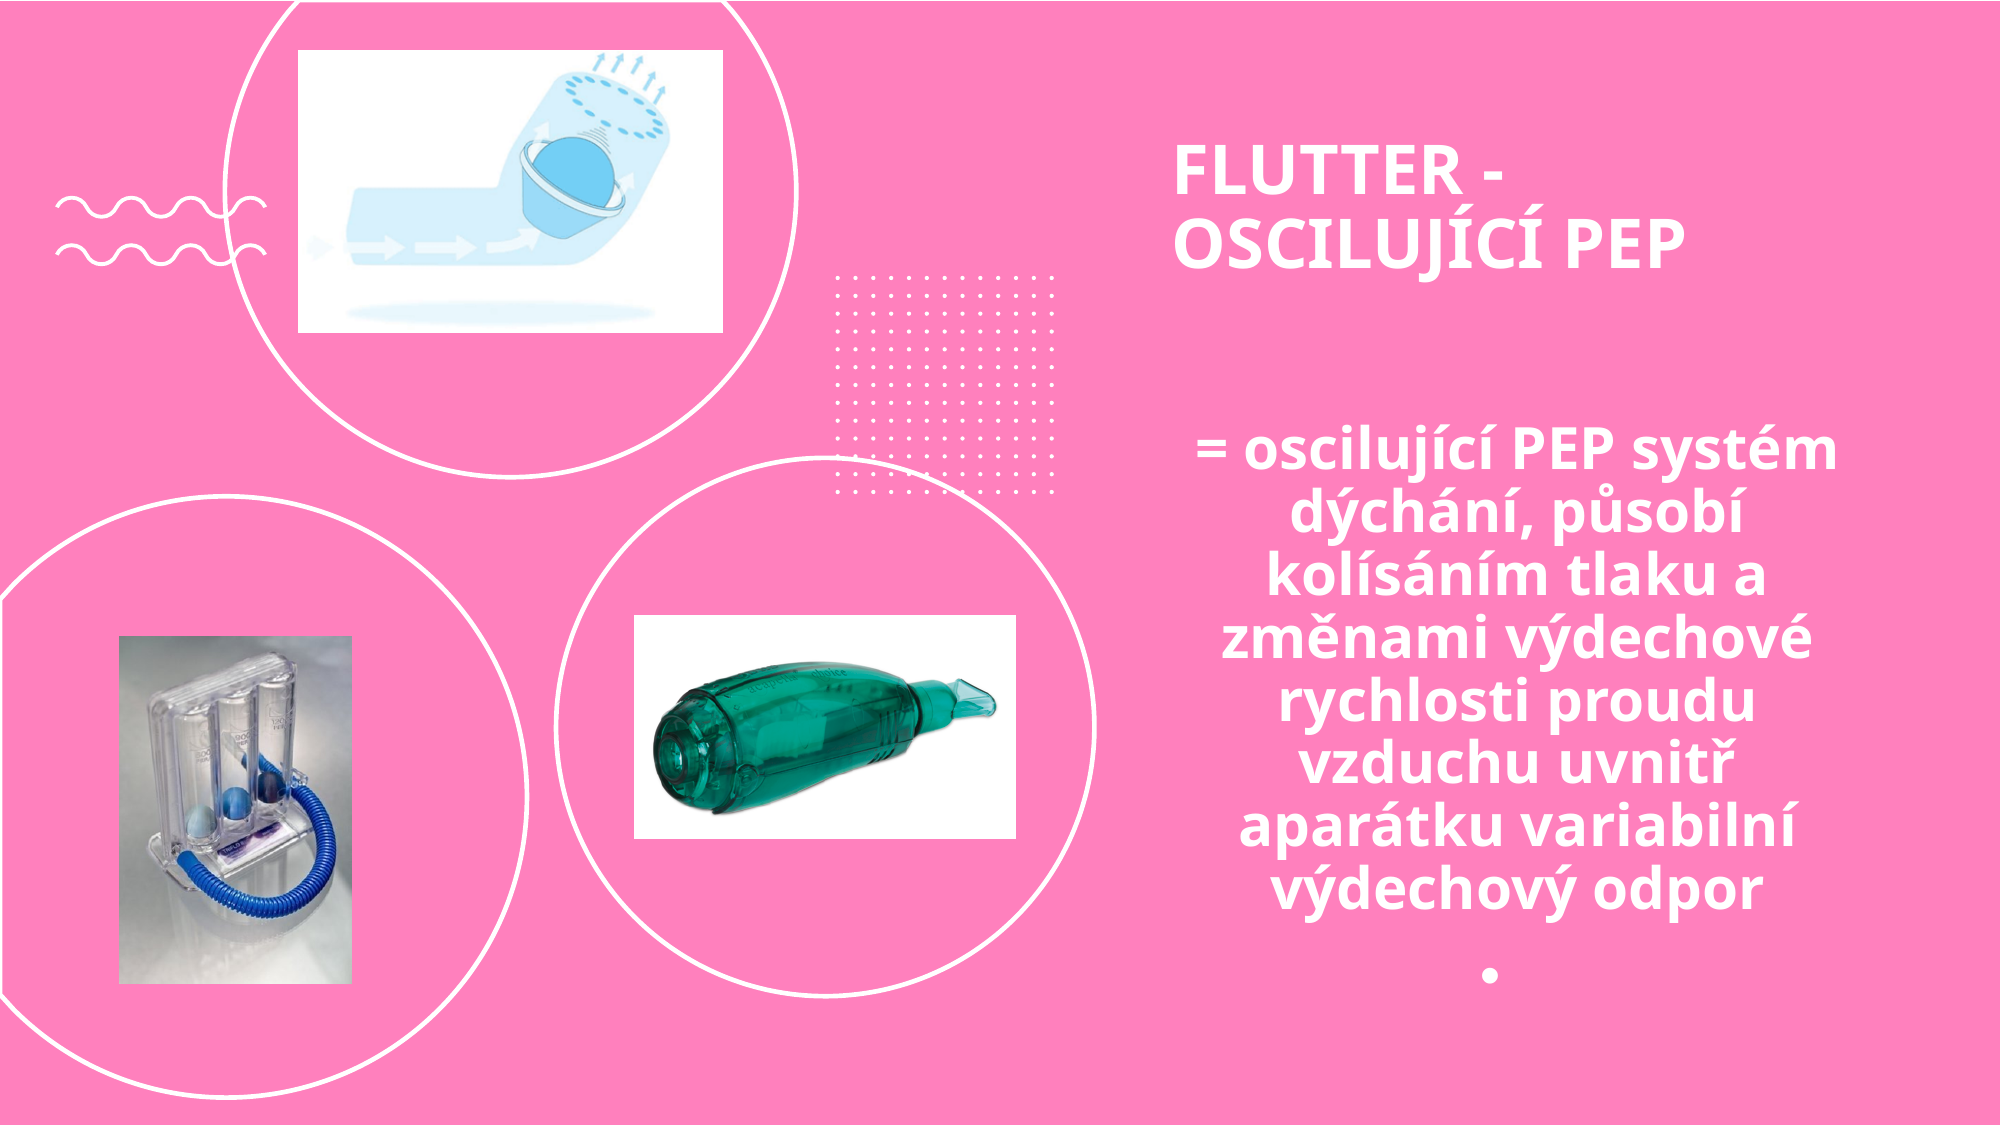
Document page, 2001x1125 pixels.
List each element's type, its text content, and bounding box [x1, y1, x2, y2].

text_box [0, 0, 2000, 1125]
list = oscilující PEP systém dýchání, působí kolísáním tlaku a změnami výdechové rychlosti proudu vzduchu uvnitř aparátku variabilní výdechový odpor [1156, 321, 1879, 1020]
picture [119, 636, 352, 984]
picture [298, 50, 723, 333]
title FLUTTER - OSCILUJÍCÍ PEP [1156, 60, 1879, 291]
picture [634, 615, 1016, 839]
